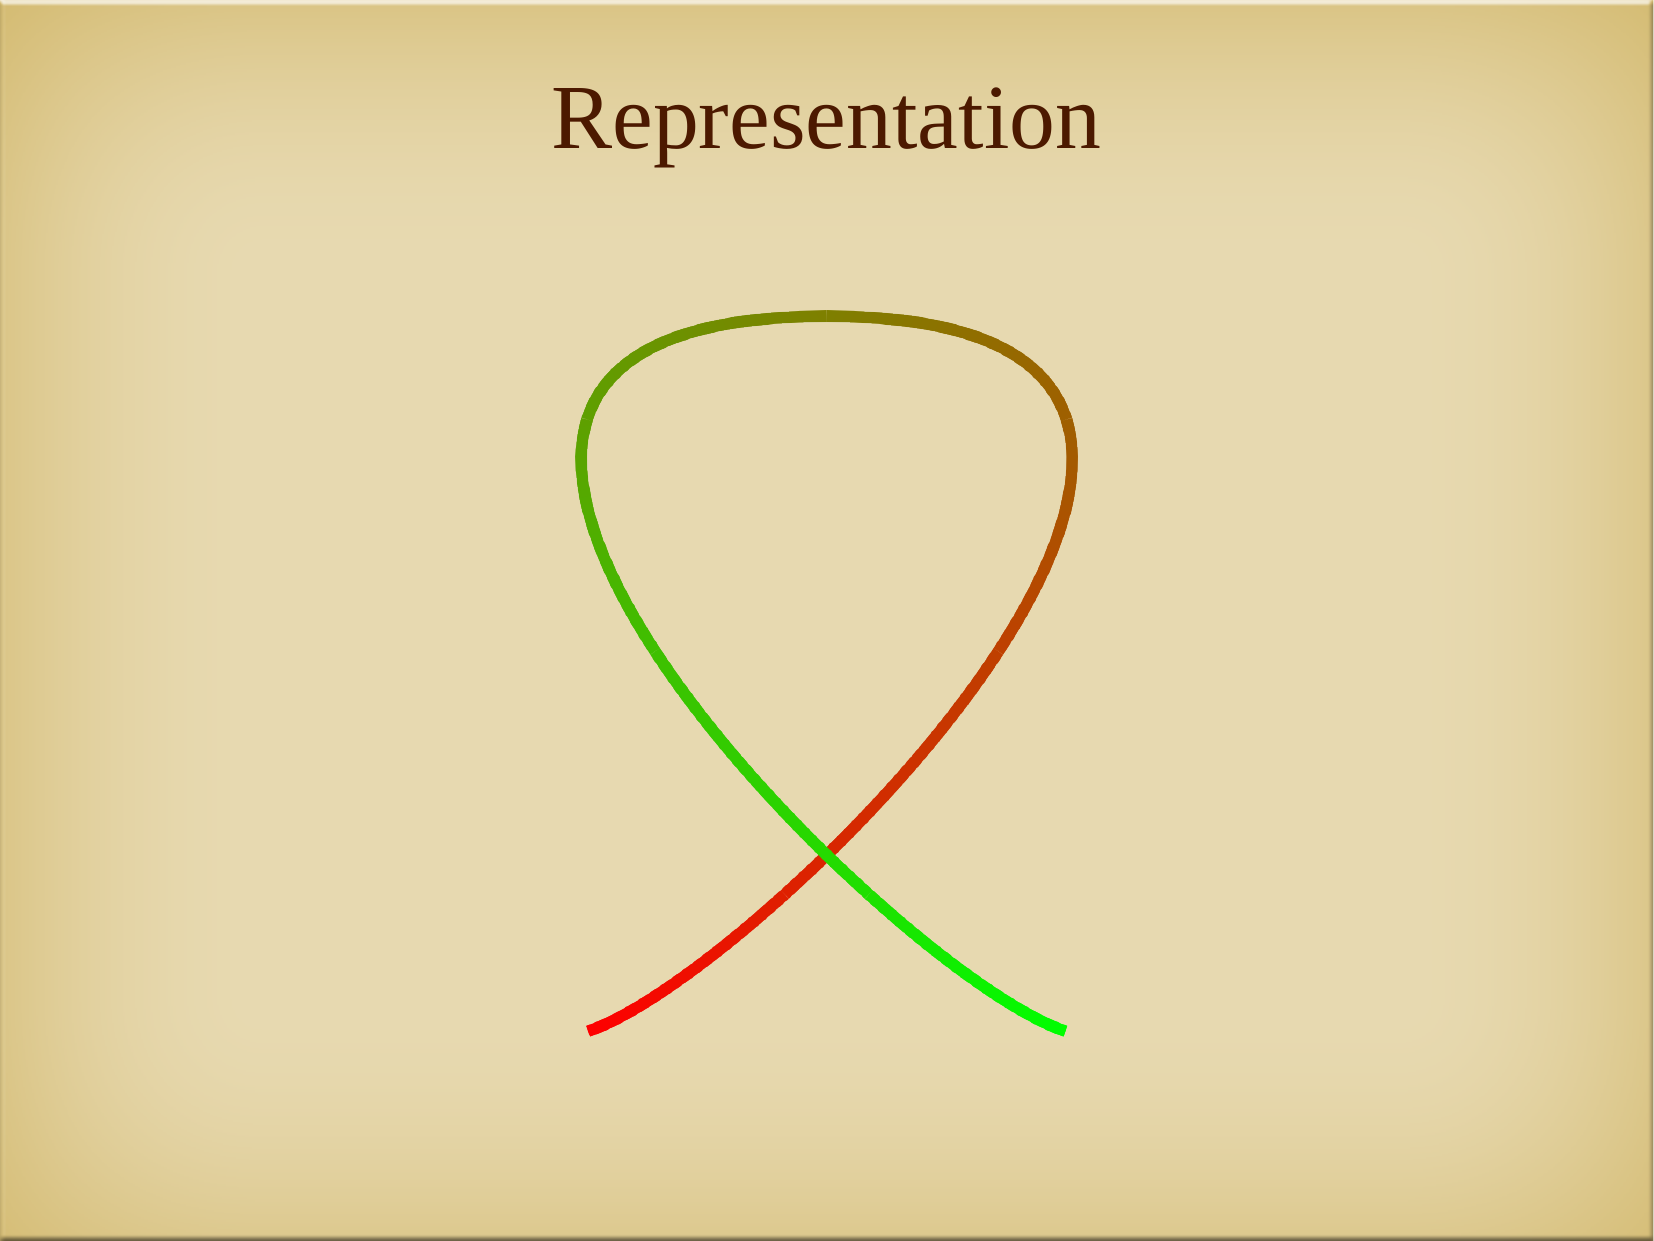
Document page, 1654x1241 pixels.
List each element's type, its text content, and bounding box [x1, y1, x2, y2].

title Representation [59, 58, 1595, 178]
picture [0, 0, 1654, 1241]
